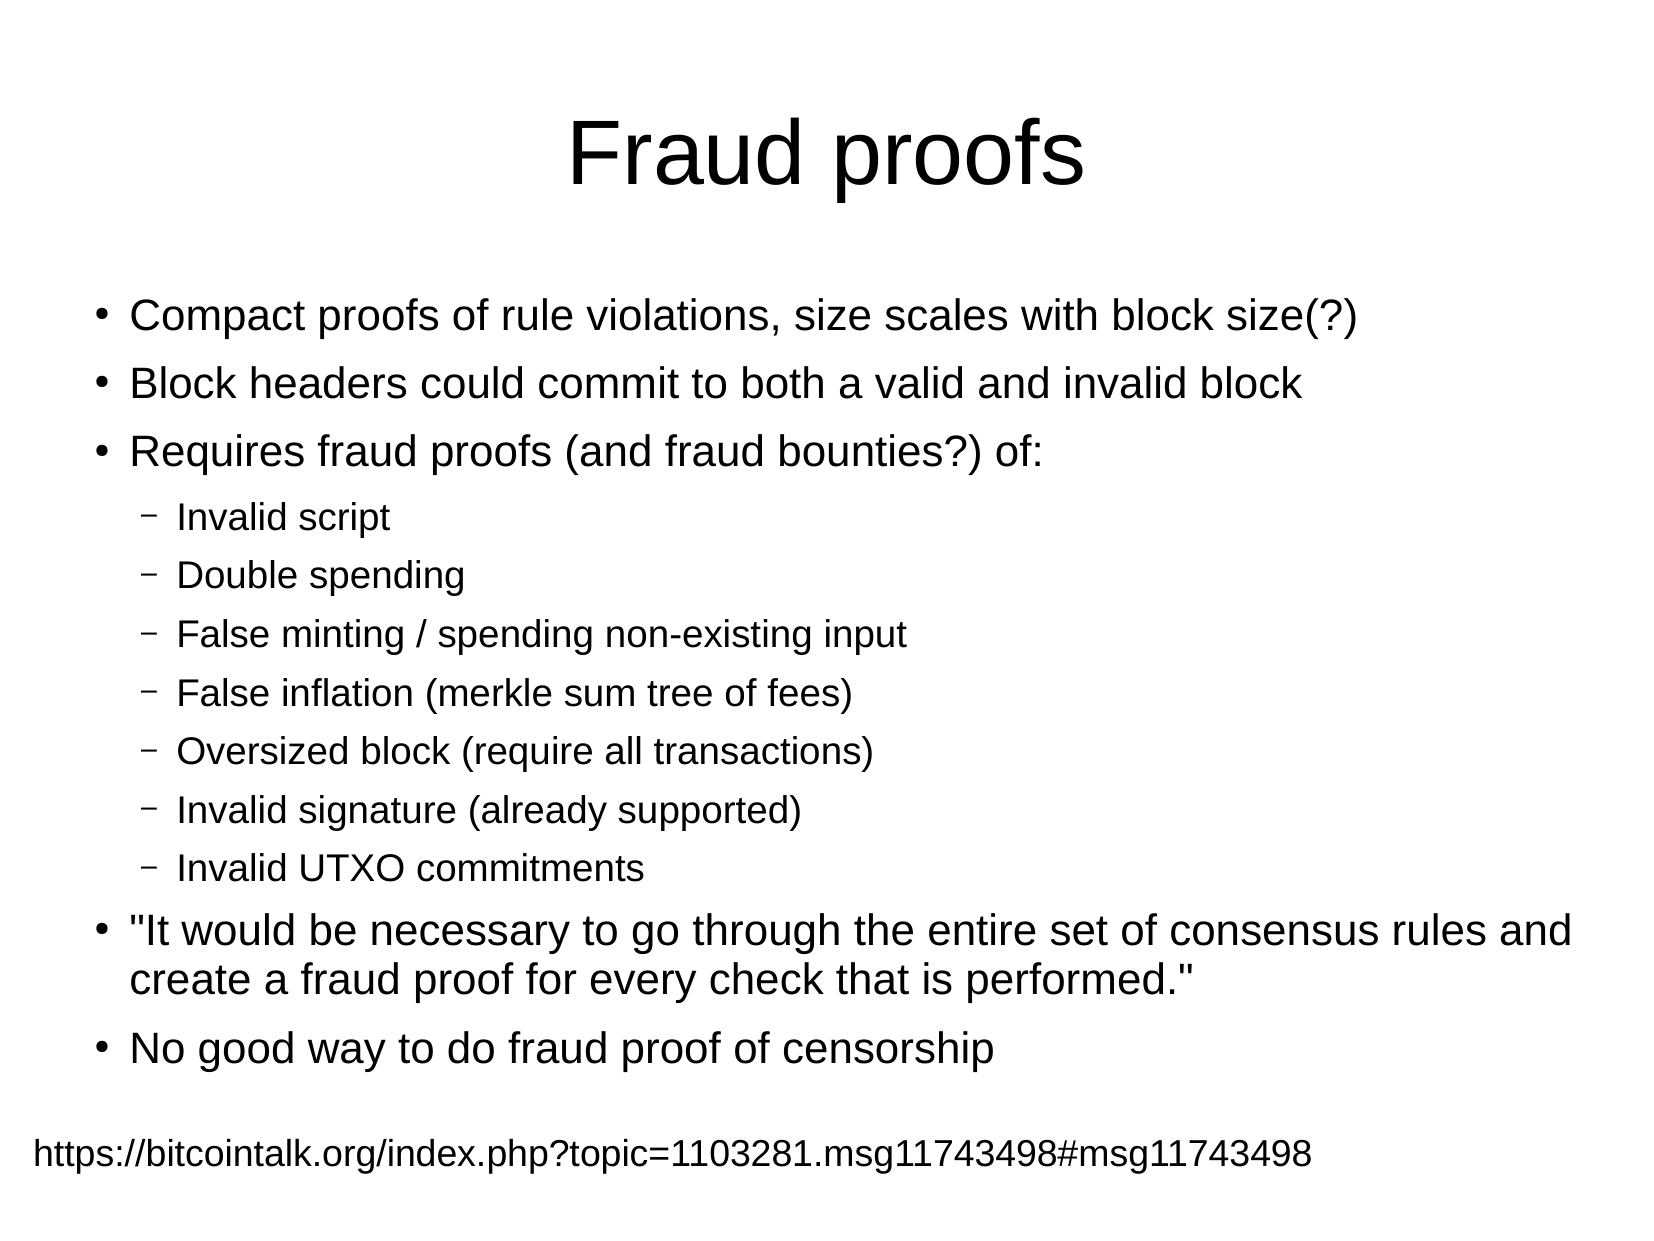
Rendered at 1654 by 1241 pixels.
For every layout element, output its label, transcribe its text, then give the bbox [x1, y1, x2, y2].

list Compact proofs of rule violations, size scales with block size(?) Block headers could commit to both a valid and invalid block Requires fraud proofs (and fraud bounties?) of: Invalid script Double spending False minting / spending non-existing input False inflation (merkle sum tree of fees) Oversized block (require all transactions) Invalid signature (already supported) Invalid UTXO commitments "It would be necessary to go through the entire set of consensus rules and create a fraud proof for every check that is performed." No good way to do fraud proof of censorship [82, 290, 1606, 1081]
title Fraud proofs [82, 49, 1571, 257]
text_box https://bitcointalk.org/index.php?topic=1103281.msg11743498#msg11743498 [18, 1125, 1336, 1182]
